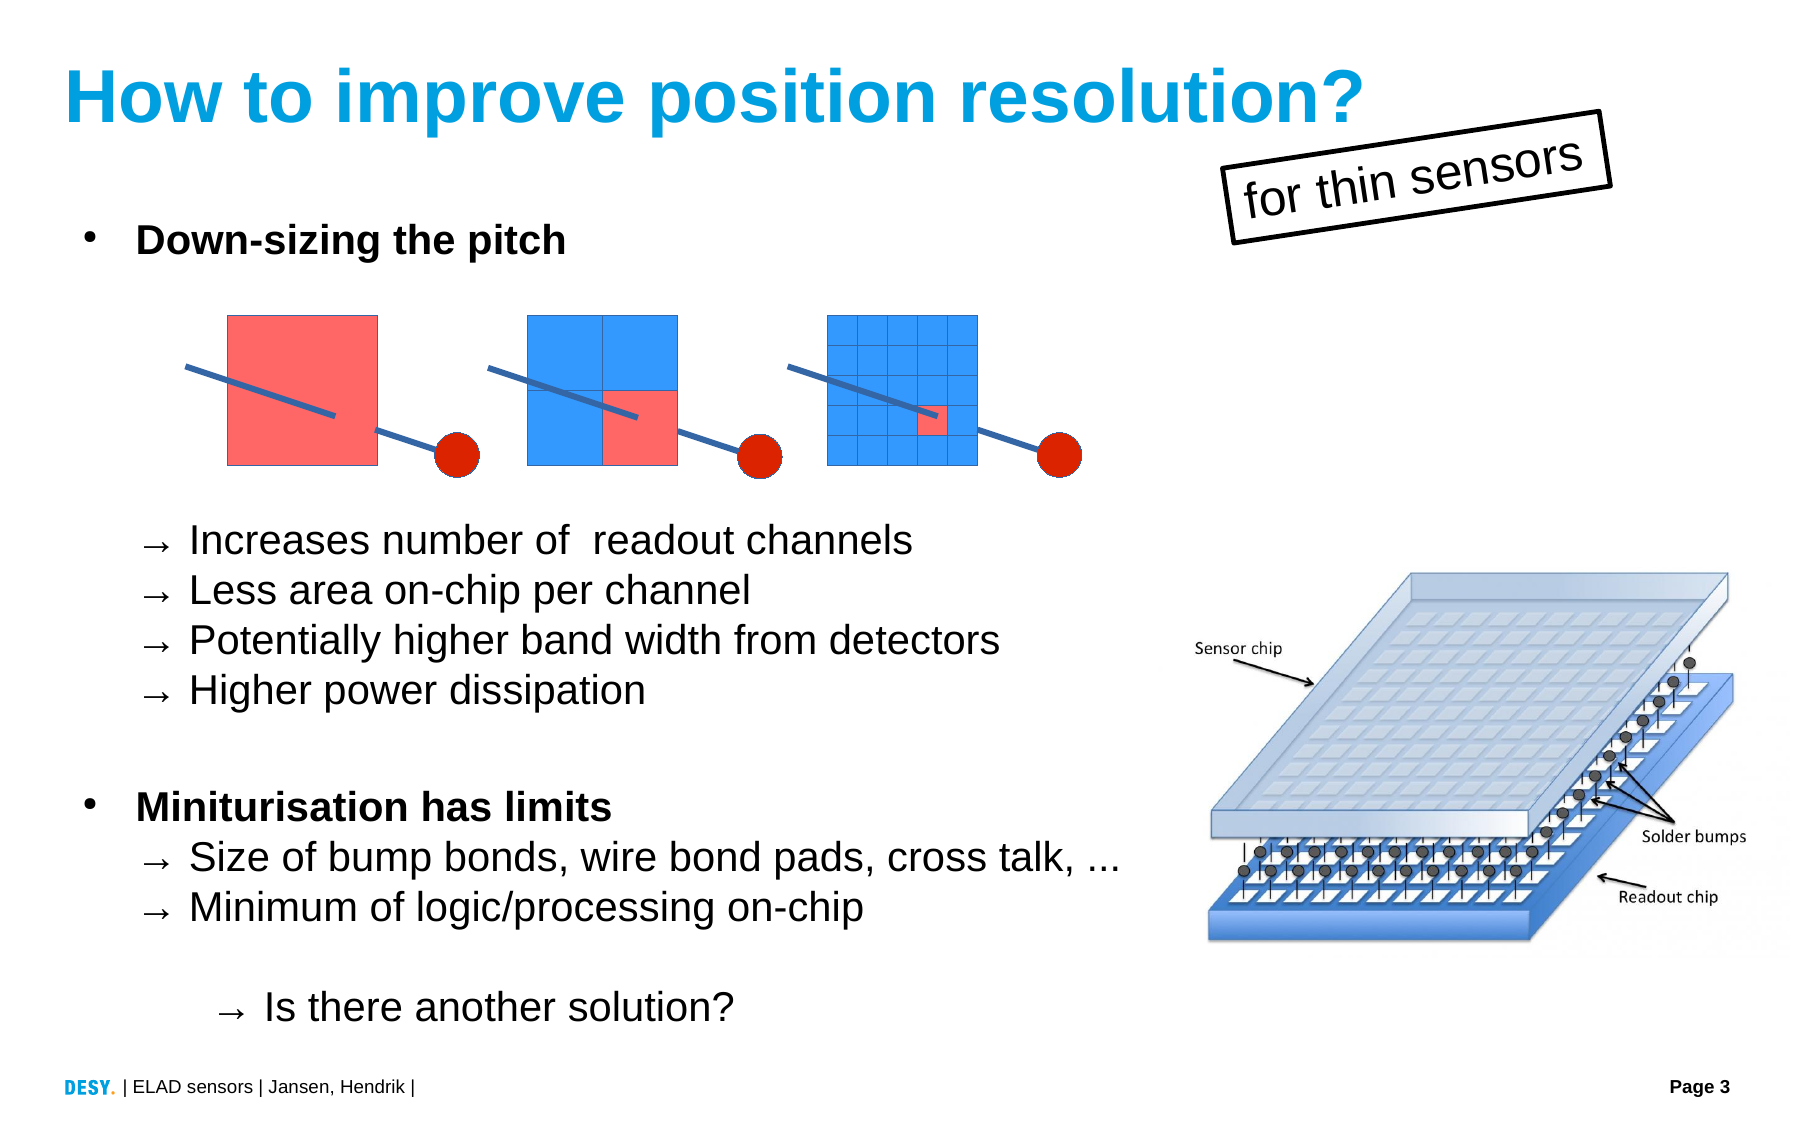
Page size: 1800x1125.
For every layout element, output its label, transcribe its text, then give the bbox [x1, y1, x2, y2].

text_box [434, 432, 480, 478]
text_box [227, 315, 378, 466]
text_box for thin sensors [1222, 111, 1611, 244]
text_box [827, 315, 978, 466]
picture [1156, 559, 1790, 958]
list Down-sizing the pitch → Increases number of readout channels → Less area on-chip per channel → Potentially higher band width from detectors → Higher power dissipation Miniturisation has limits → Size of bump bonds, wire bond pads, cross talk, ... → Minimum of logic/processing on-chip → Is there another solution? [64, 213, 1418, 1035]
text_box [737, 434, 783, 479]
text_box [1037, 432, 1082, 478]
title How to improve position resolution? [64, 57, 1436, 132]
text_box [527, 315, 678, 466]
